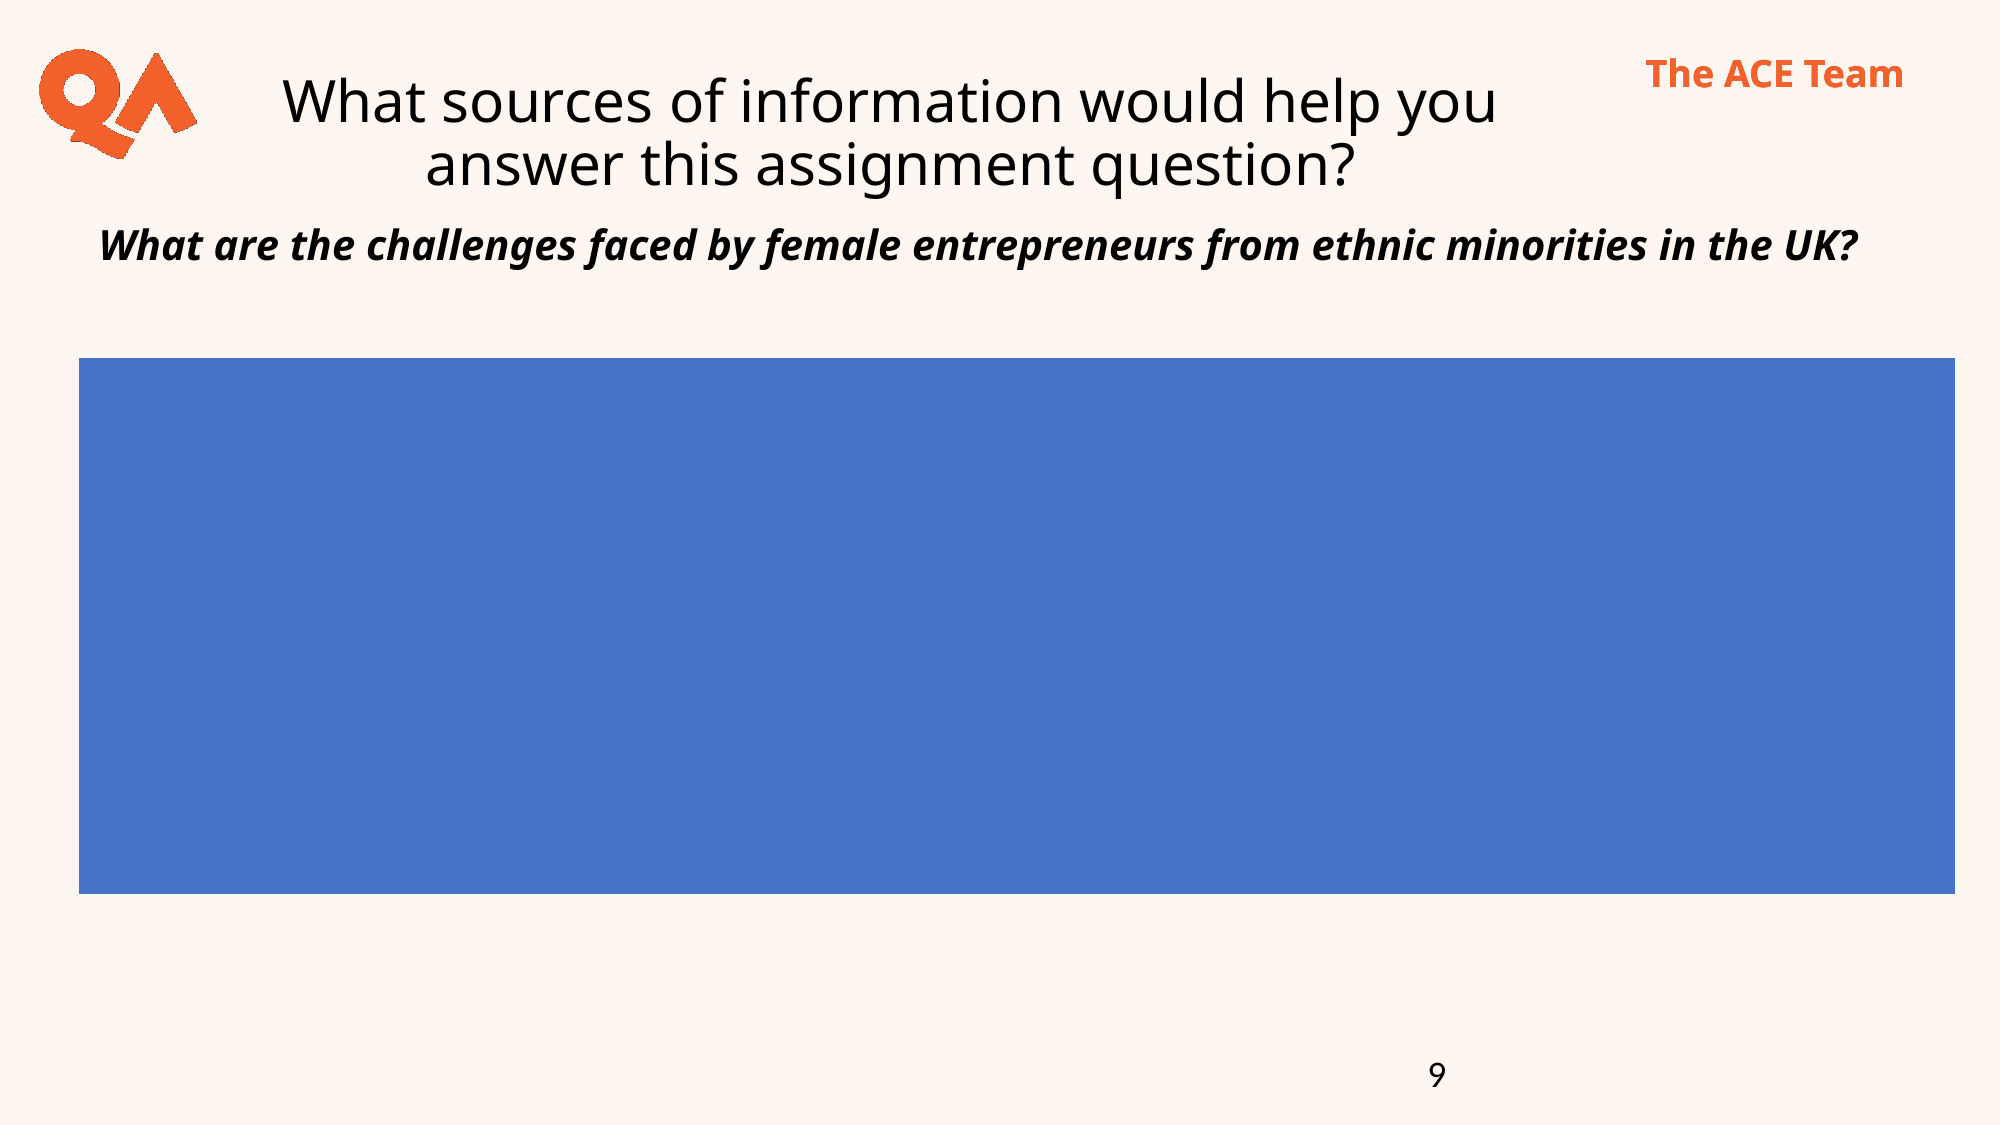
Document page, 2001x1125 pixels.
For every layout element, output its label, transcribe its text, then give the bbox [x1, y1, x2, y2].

table_cell [79, 669, 1017, 742]
picture [39, 49, 189, 159]
text_box [1412, 1042, 1863, 1103]
table_cell [1017, 516, 1955, 595]
table_cell [1017, 595, 1955, 669]
table_cell [79, 742, 1017, 814]
table_header [1017, 358, 1955, 437]
text_box What are the challenges faced by female entrepreneurs from ethnic minorities in the UK? [83, 121, 1915, 329]
table_cell [1017, 742, 1955, 814]
table_cell [1017, 437, 1955, 516]
table_cell [79, 437, 1017, 516]
table_cell [1017, 814, 1955, 894]
table_cell [79, 814, 1017, 894]
text_box What sources of information would help you answer this assignment question? [189, 0, 1592, 121]
table_cell [1017, 669, 1955, 742]
table_header [79, 358, 1017, 437]
table_cell [79, 516, 1017, 595]
text_box The ACE Team [1631, 43, 1920, 103]
table_cell [79, 595, 1017, 669]
